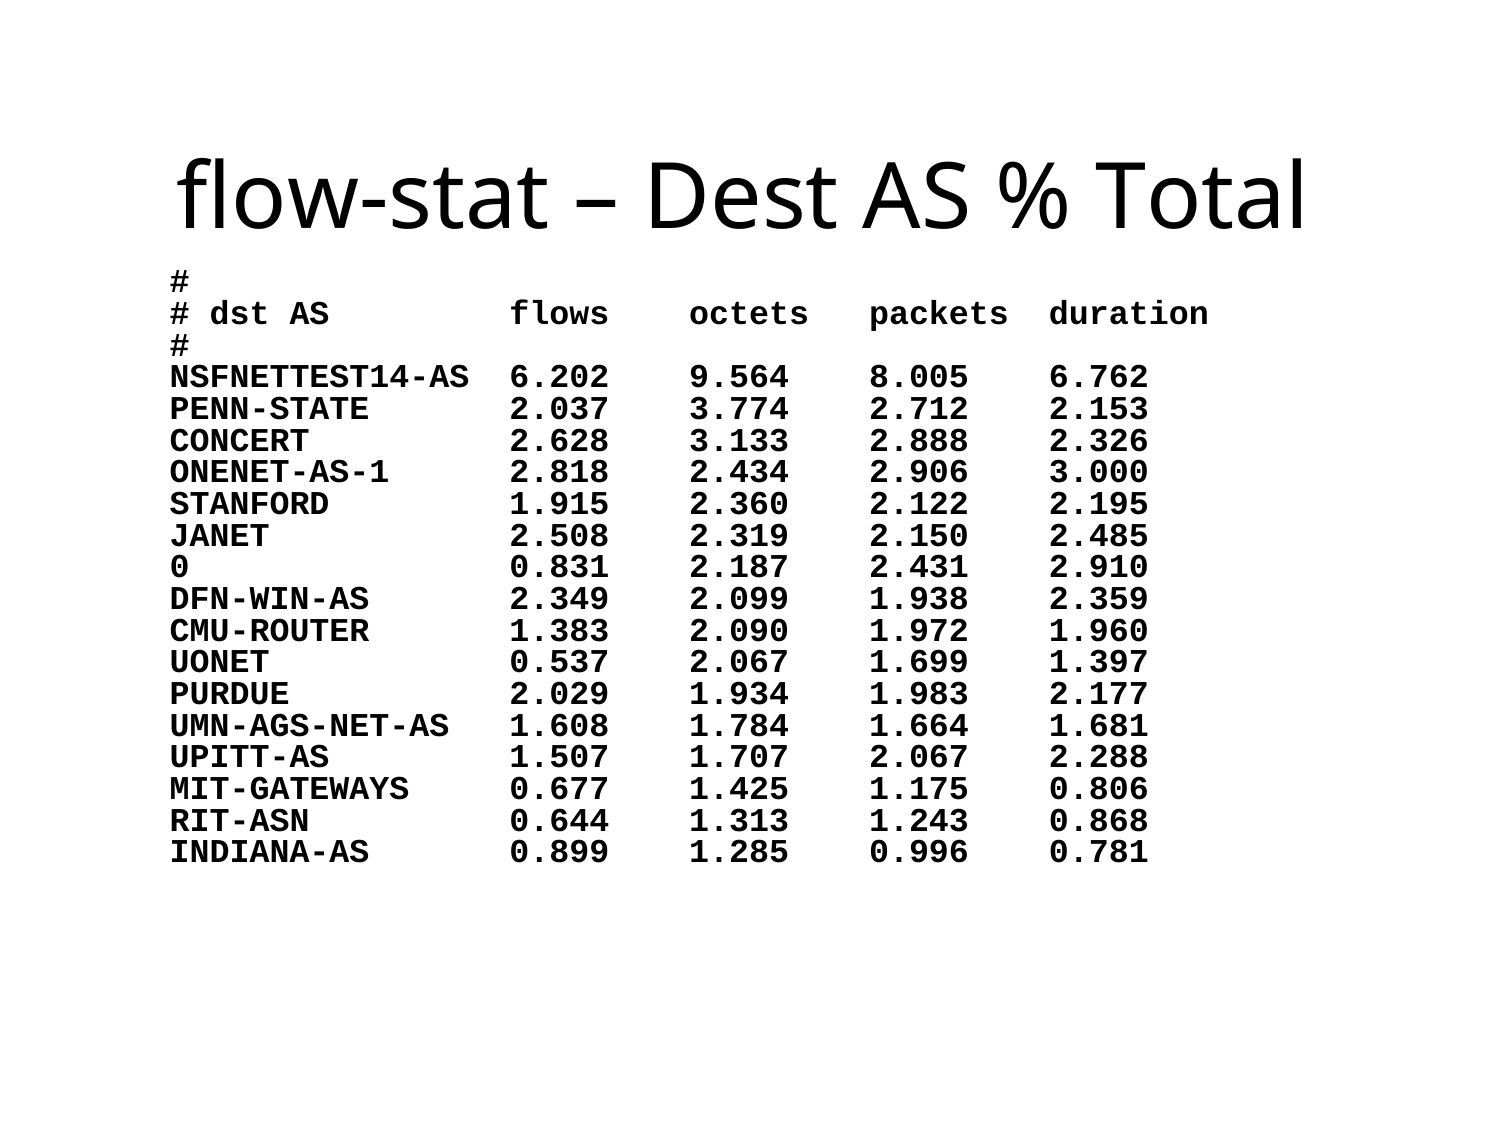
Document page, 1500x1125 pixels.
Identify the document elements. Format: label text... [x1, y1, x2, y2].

title flow-stat – Dest AS % Total [112, 62, 1388, 325]
text_box # # dst AS flows octets packets duration # NSFNETTEST14-AS 6.202 9.564 8.005 6.762 PENN-STATE 2.037 3.774 2.712 2.153 CONCERT 2.628 3.133 2.888 2.326 ONENET-AS-1 2.818 2.434 2.906 3.000 STANFORD 1.915 2.360 2.122 2.195 JANET 2.508 2.319 2.150 2.485 0 0.831 2.187 2.431 2.910 DFN-WIN-AS 2.349 2.099 1.938 2.359 CMU-ROUTER 1.383 2.090 1.972 1.960 UONET 0.537 2.067 1.699 1.397 PURDUE 2.029 1.934 1.983 2.177 UMN-AGS-NET-AS 1.608 1.784 1.664 1.681 UPITT-AS 1.507 1.707 2.067 2.288 MIT-GATEWAYS 0.677 1.425 1.175 0.806 RIT-ASN 0.644 1.313 1.243 0.868 INDIANA-AS 0.899 1.285 0.996 0.781 [164, 267, 1217, 870]
